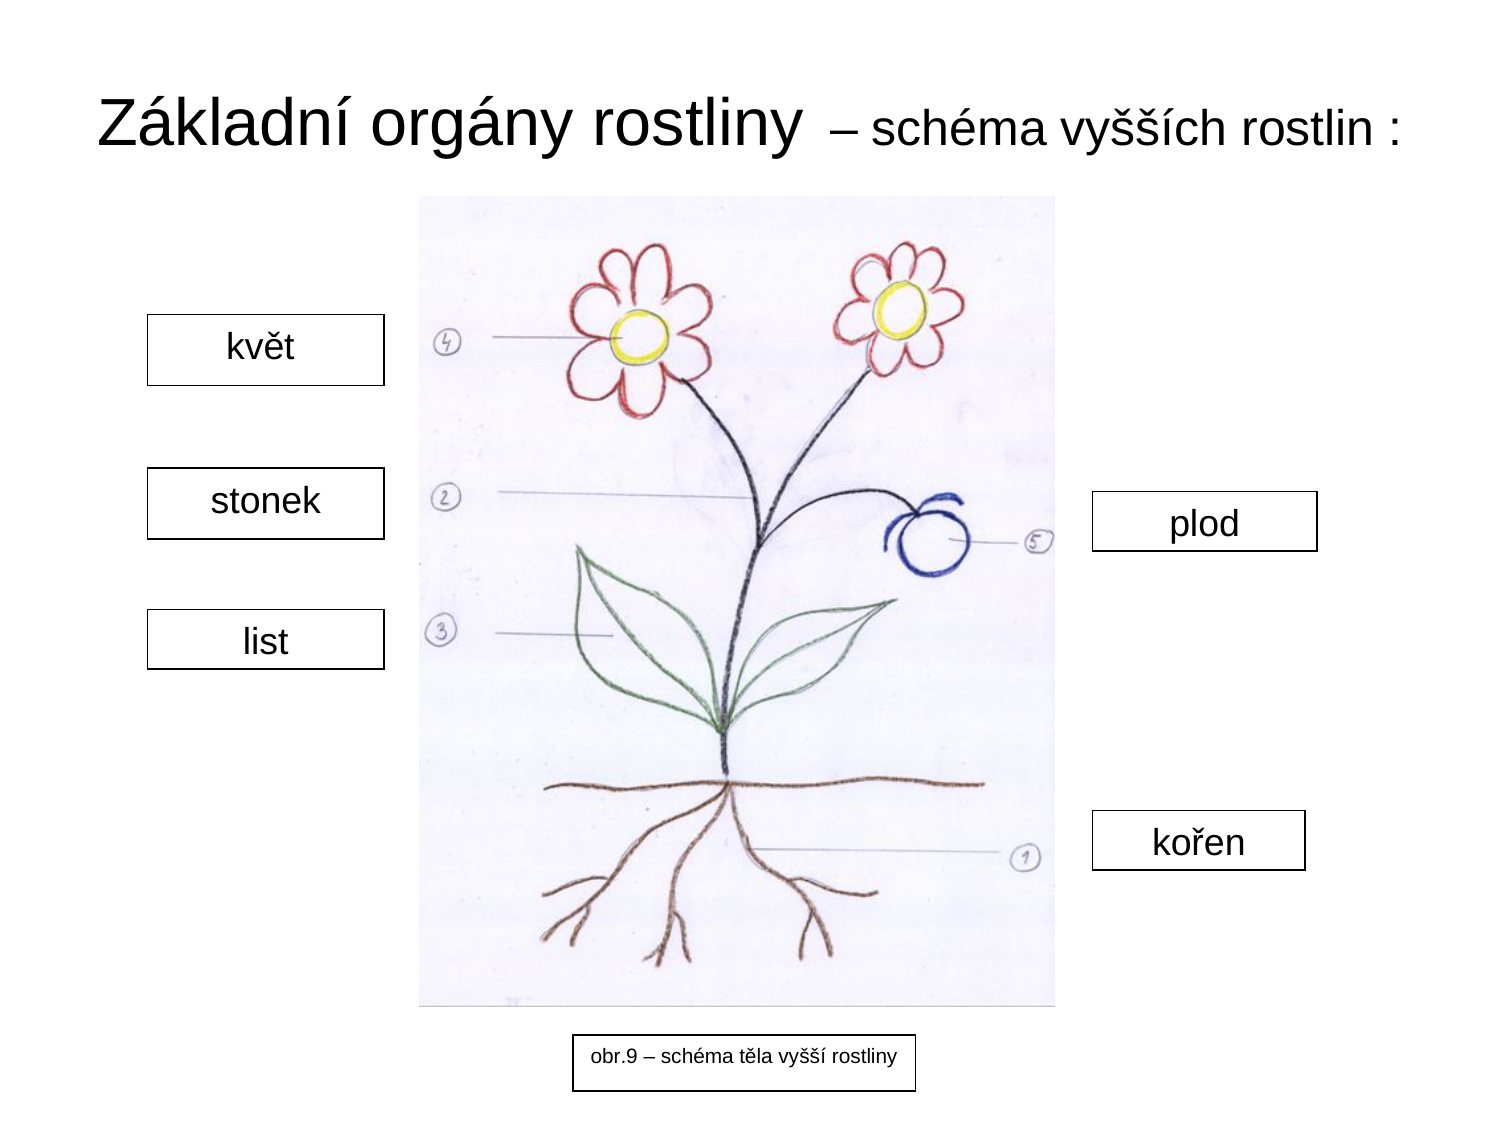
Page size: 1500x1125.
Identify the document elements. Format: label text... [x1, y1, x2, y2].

text_box plod [1092, 491, 1317, 551]
text_box kořen [1092, 810, 1306, 870]
title Základní orgány rostliny – schéma vyšších rostlin : [75, 45, 1426, 173]
text_box obr.9 – schéma těla vyšší rostliny [572, 1034, 916, 1092]
picture [419, 196, 1055, 1008]
text_box list [147, 609, 384, 669]
text_box květ [147, 314, 384, 386]
text_box stonek [147, 467, 384, 539]
